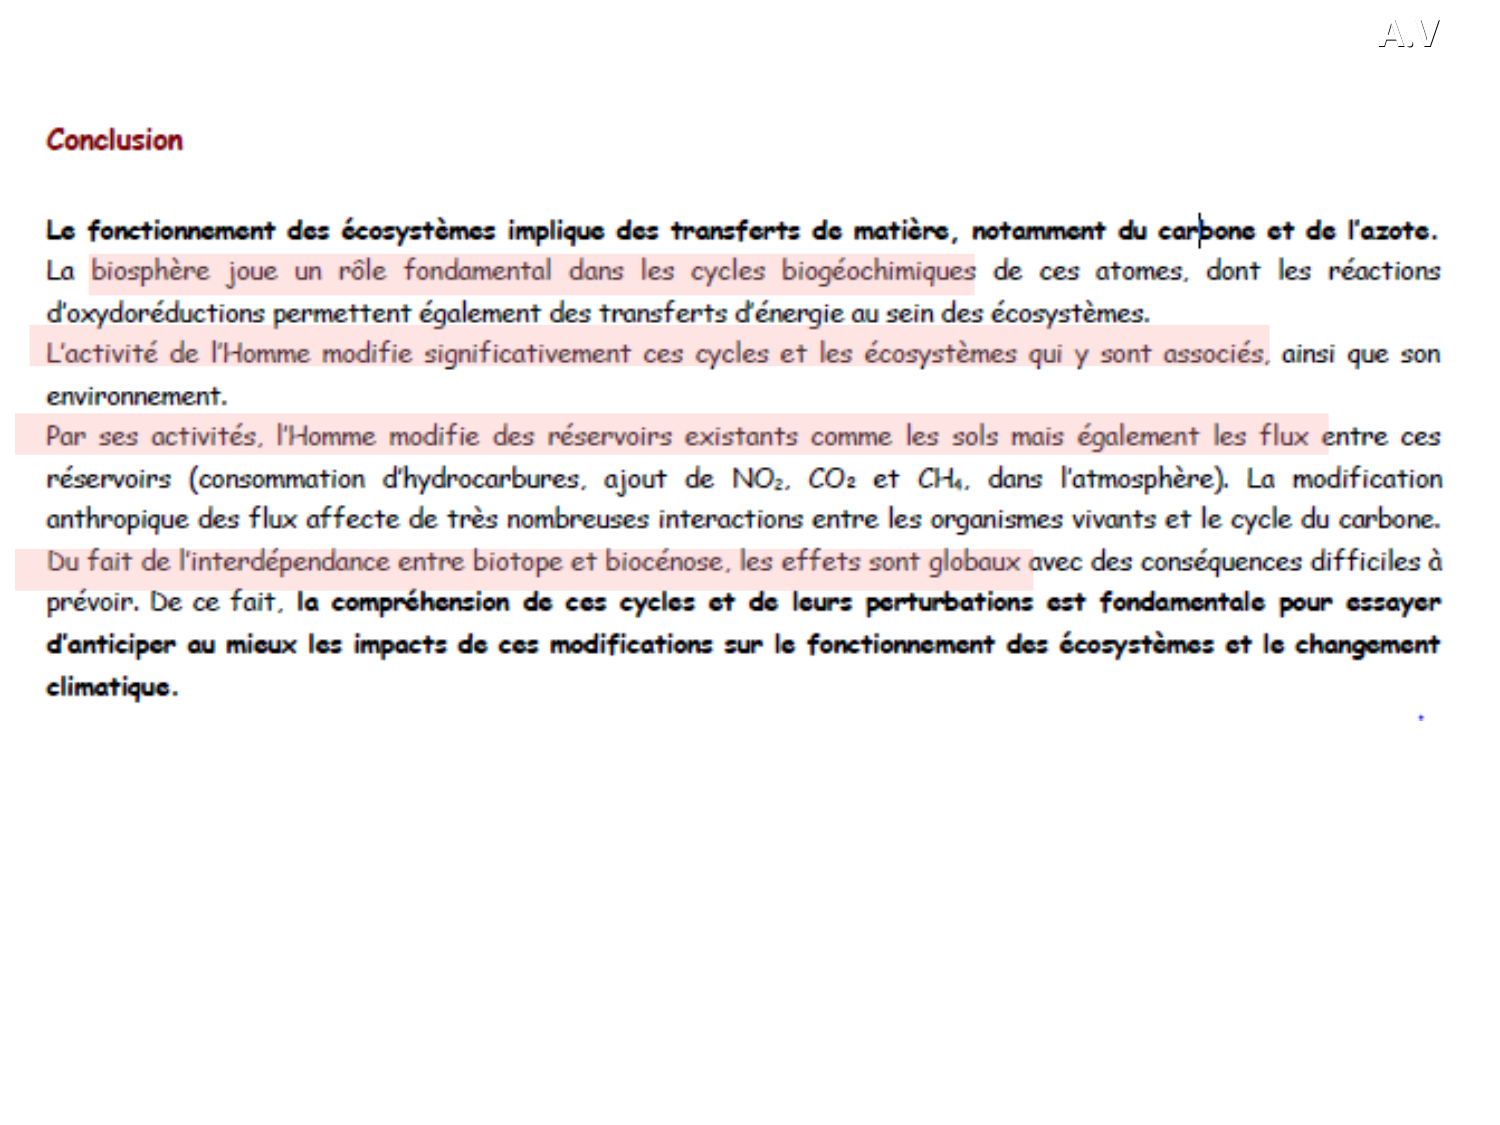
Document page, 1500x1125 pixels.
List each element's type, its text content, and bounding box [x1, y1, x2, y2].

text_box A.V [1363, 1, 1488, 63]
text_box [15, 413, 1329, 455]
text_box [88, 253, 975, 296]
picture [15, 106, 1465, 721]
text_box [29, 324, 1270, 367]
text_box [15, 549, 1034, 591]
